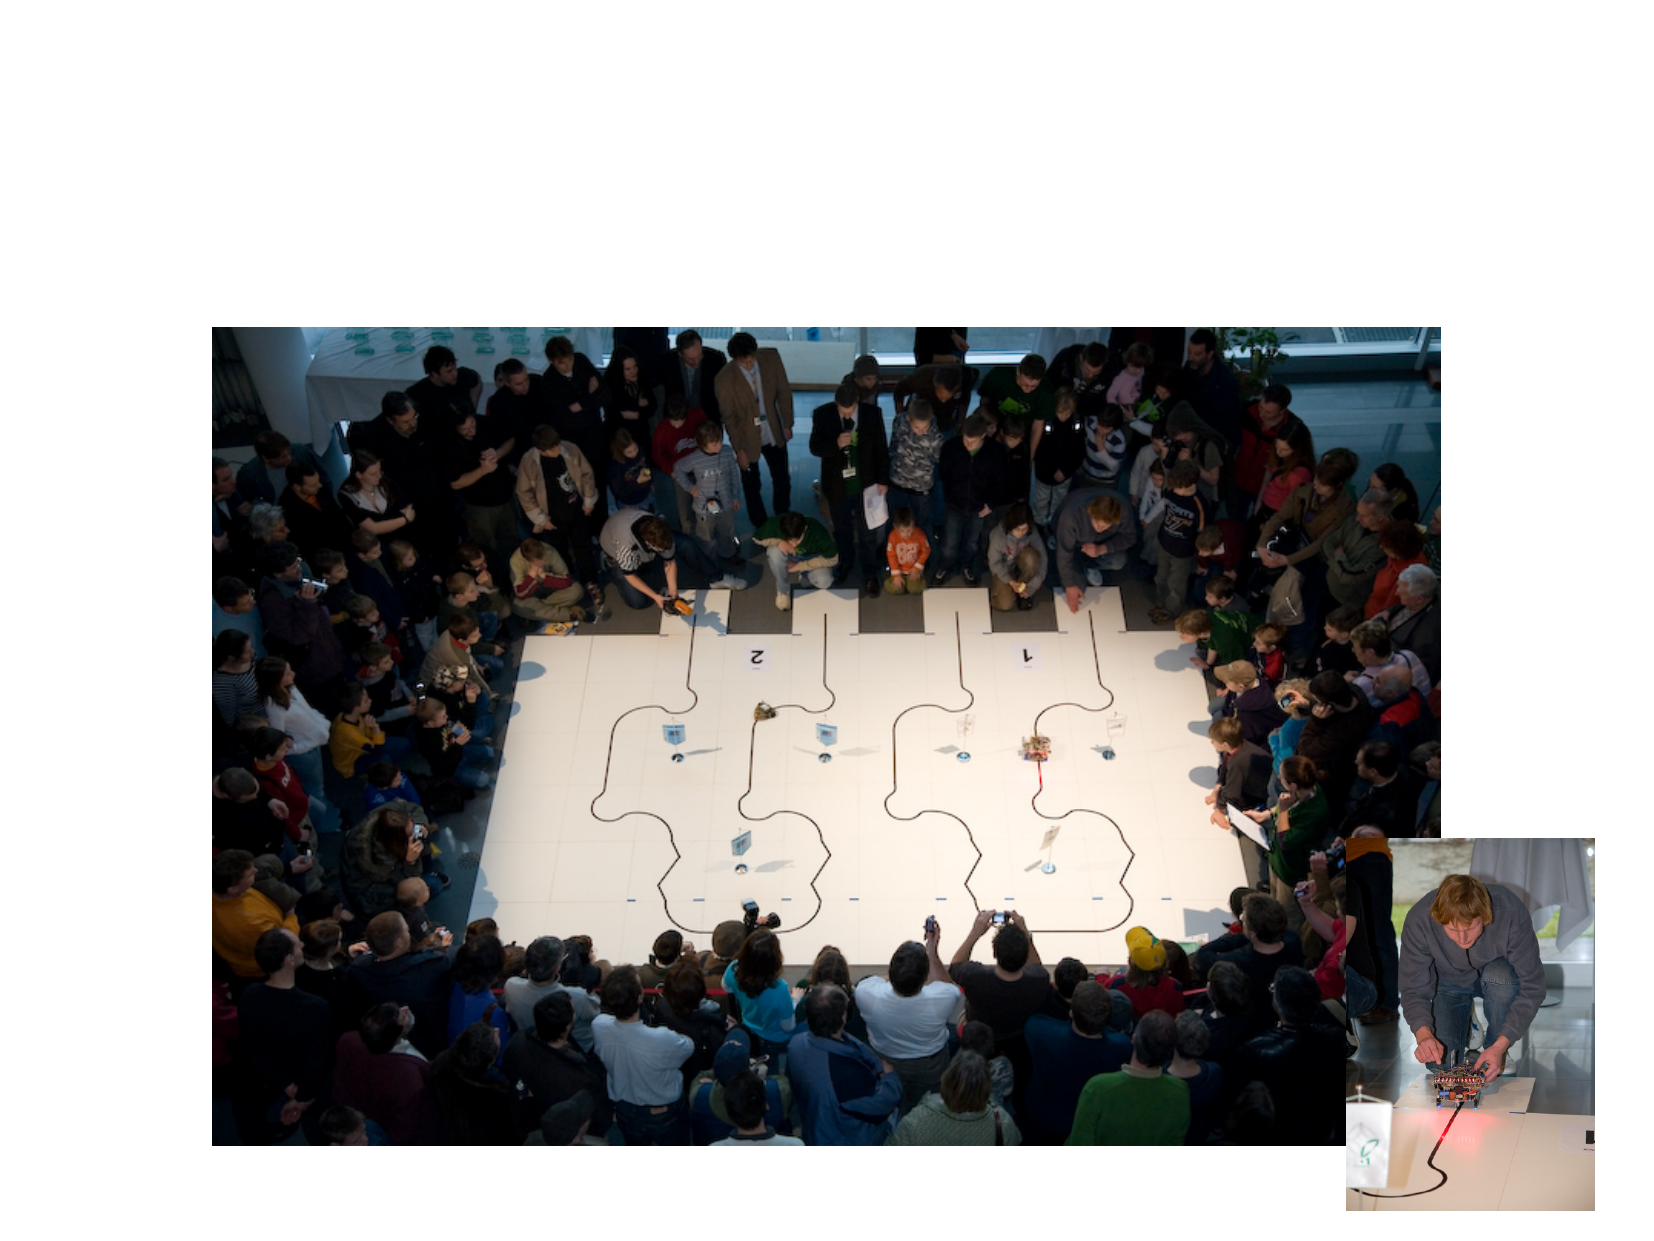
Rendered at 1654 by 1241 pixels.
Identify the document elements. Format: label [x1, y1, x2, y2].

picture [212, 327, 1595, 1211]
